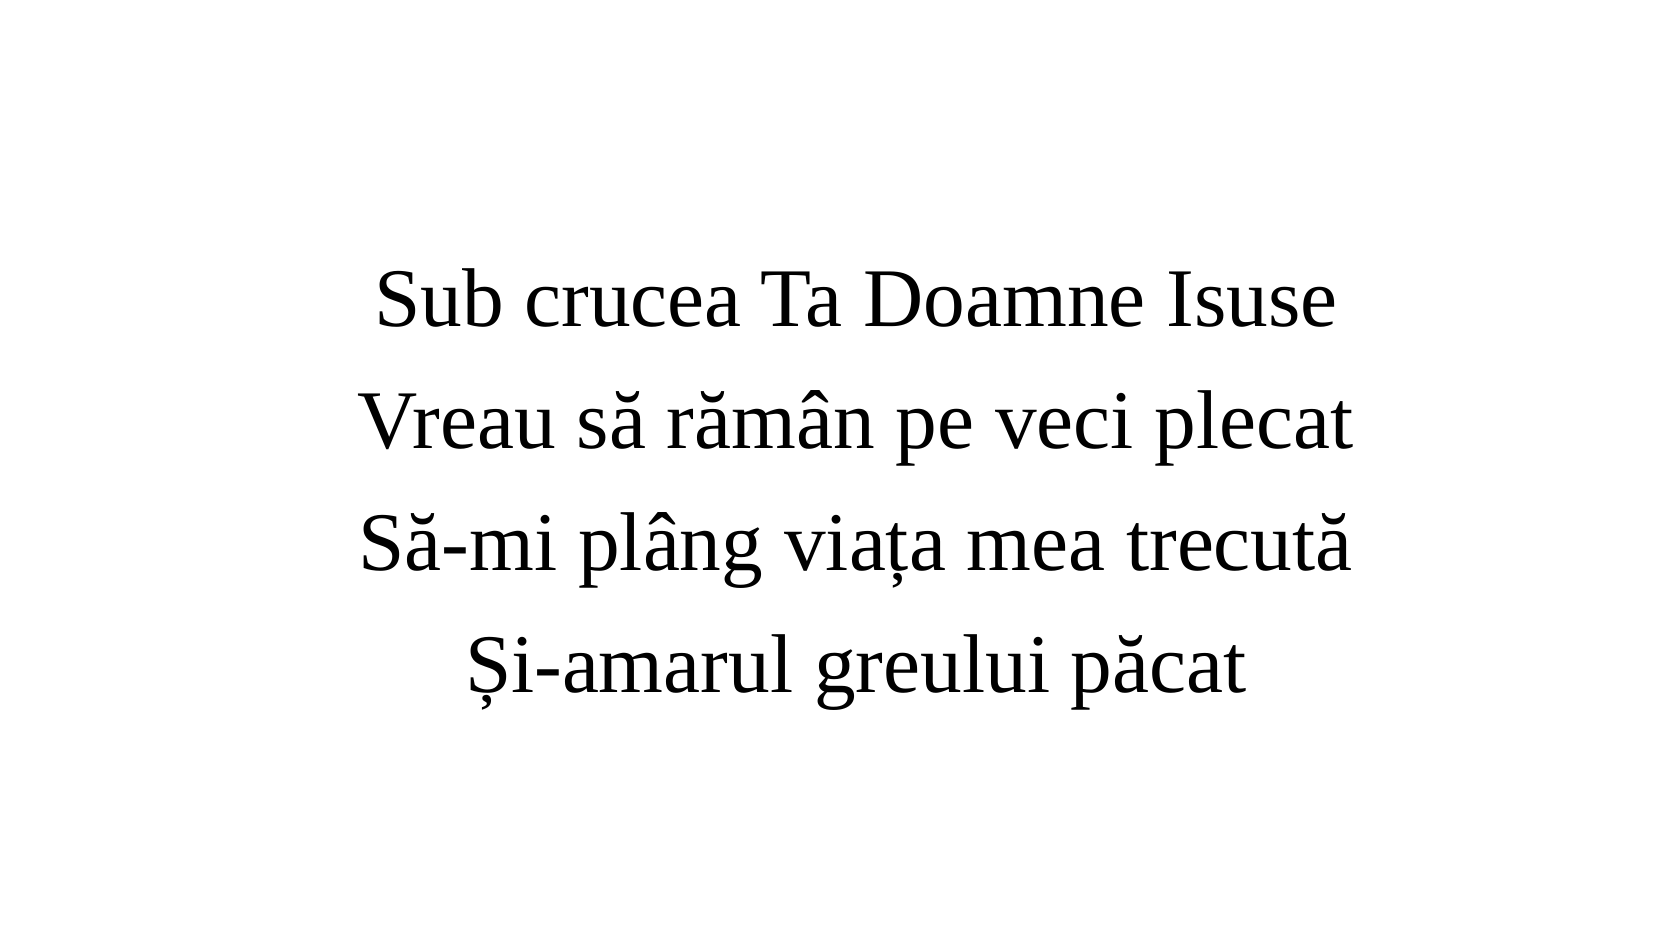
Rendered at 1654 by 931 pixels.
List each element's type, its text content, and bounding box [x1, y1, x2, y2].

subtitle Sub crucea Ta Doamne Isuse Vreau să rămân pe veci plecat Să-mi plâng viața mea trecută Și-amarul greului păcat [153, 239, 1560, 713]
